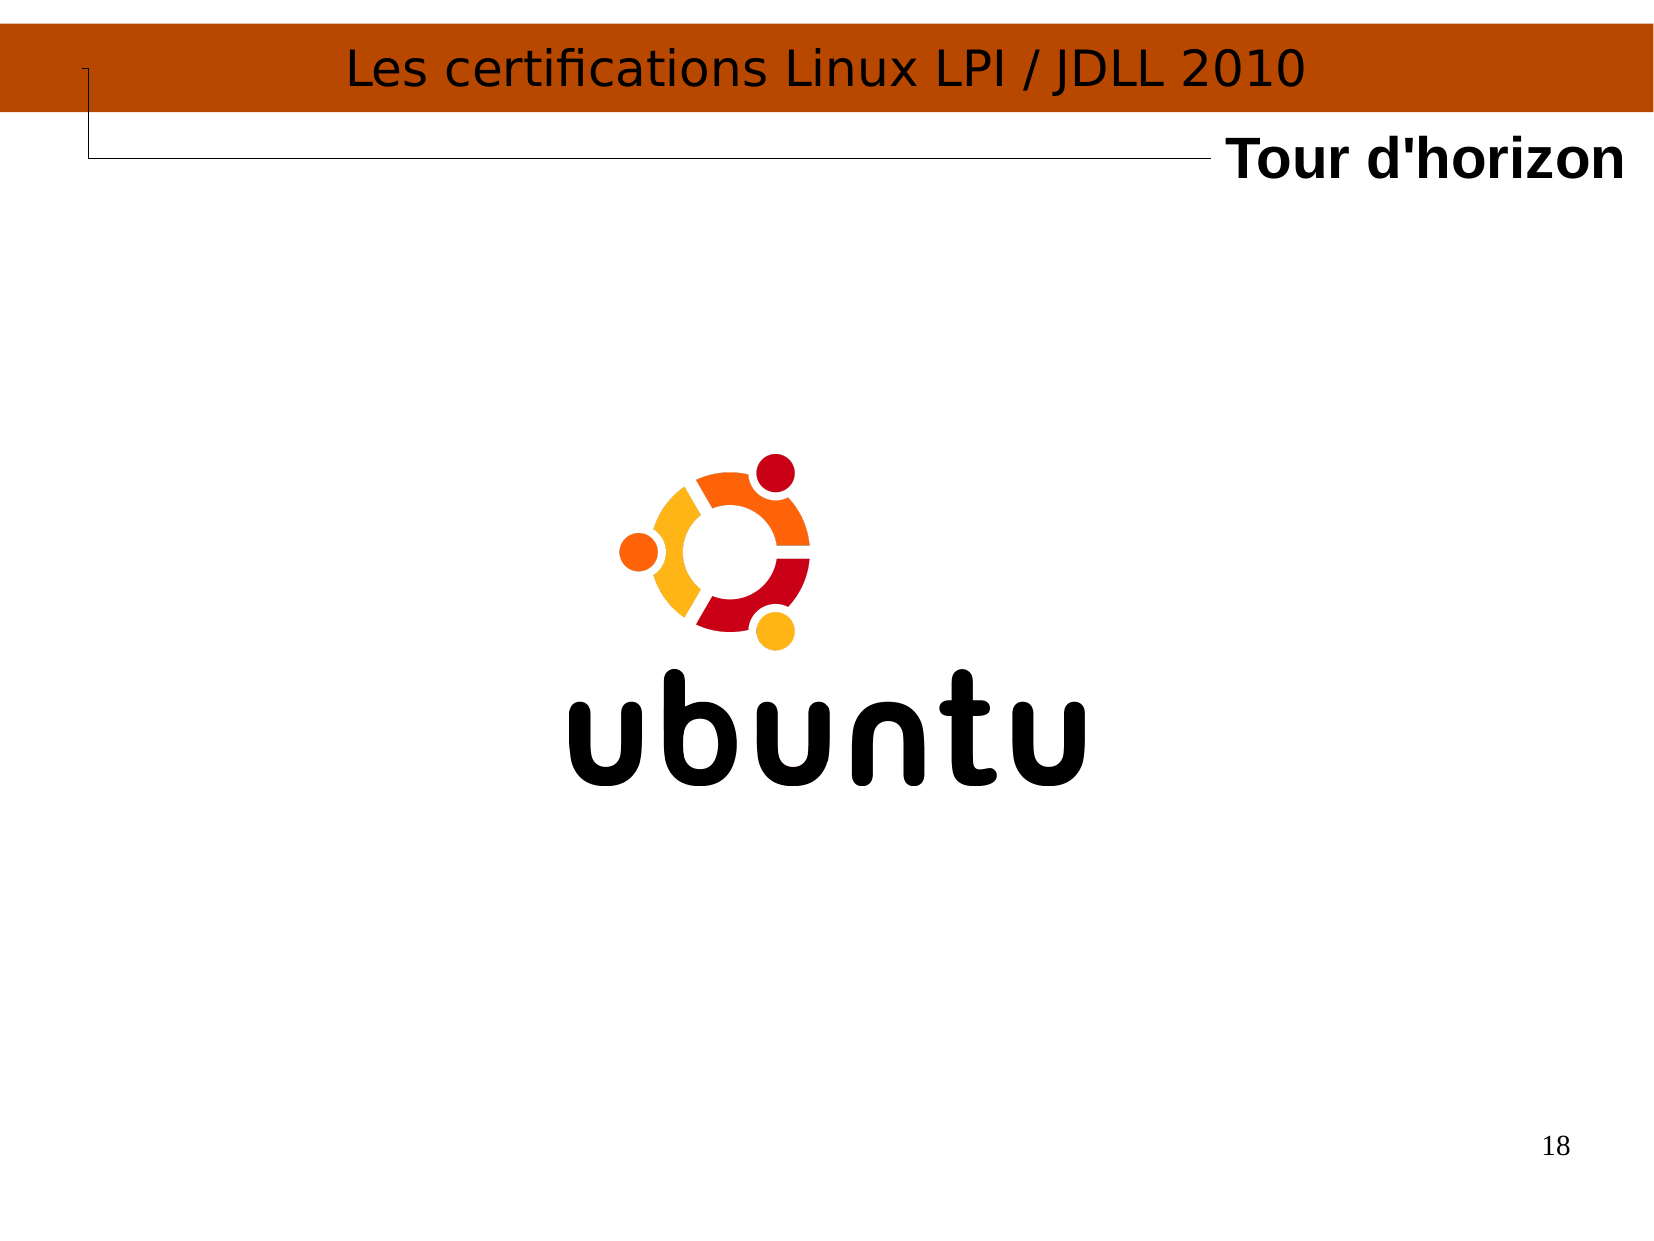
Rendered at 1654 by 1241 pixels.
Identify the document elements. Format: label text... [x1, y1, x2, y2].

text_box Tour d'horizon [1210, 118, 1654, 198]
text_box [0, 23, 1654, 113]
picture [569, 454, 1085, 787]
title Les certifications Linux LPI / JDLL 2010 [82, 39, 1571, 99]
